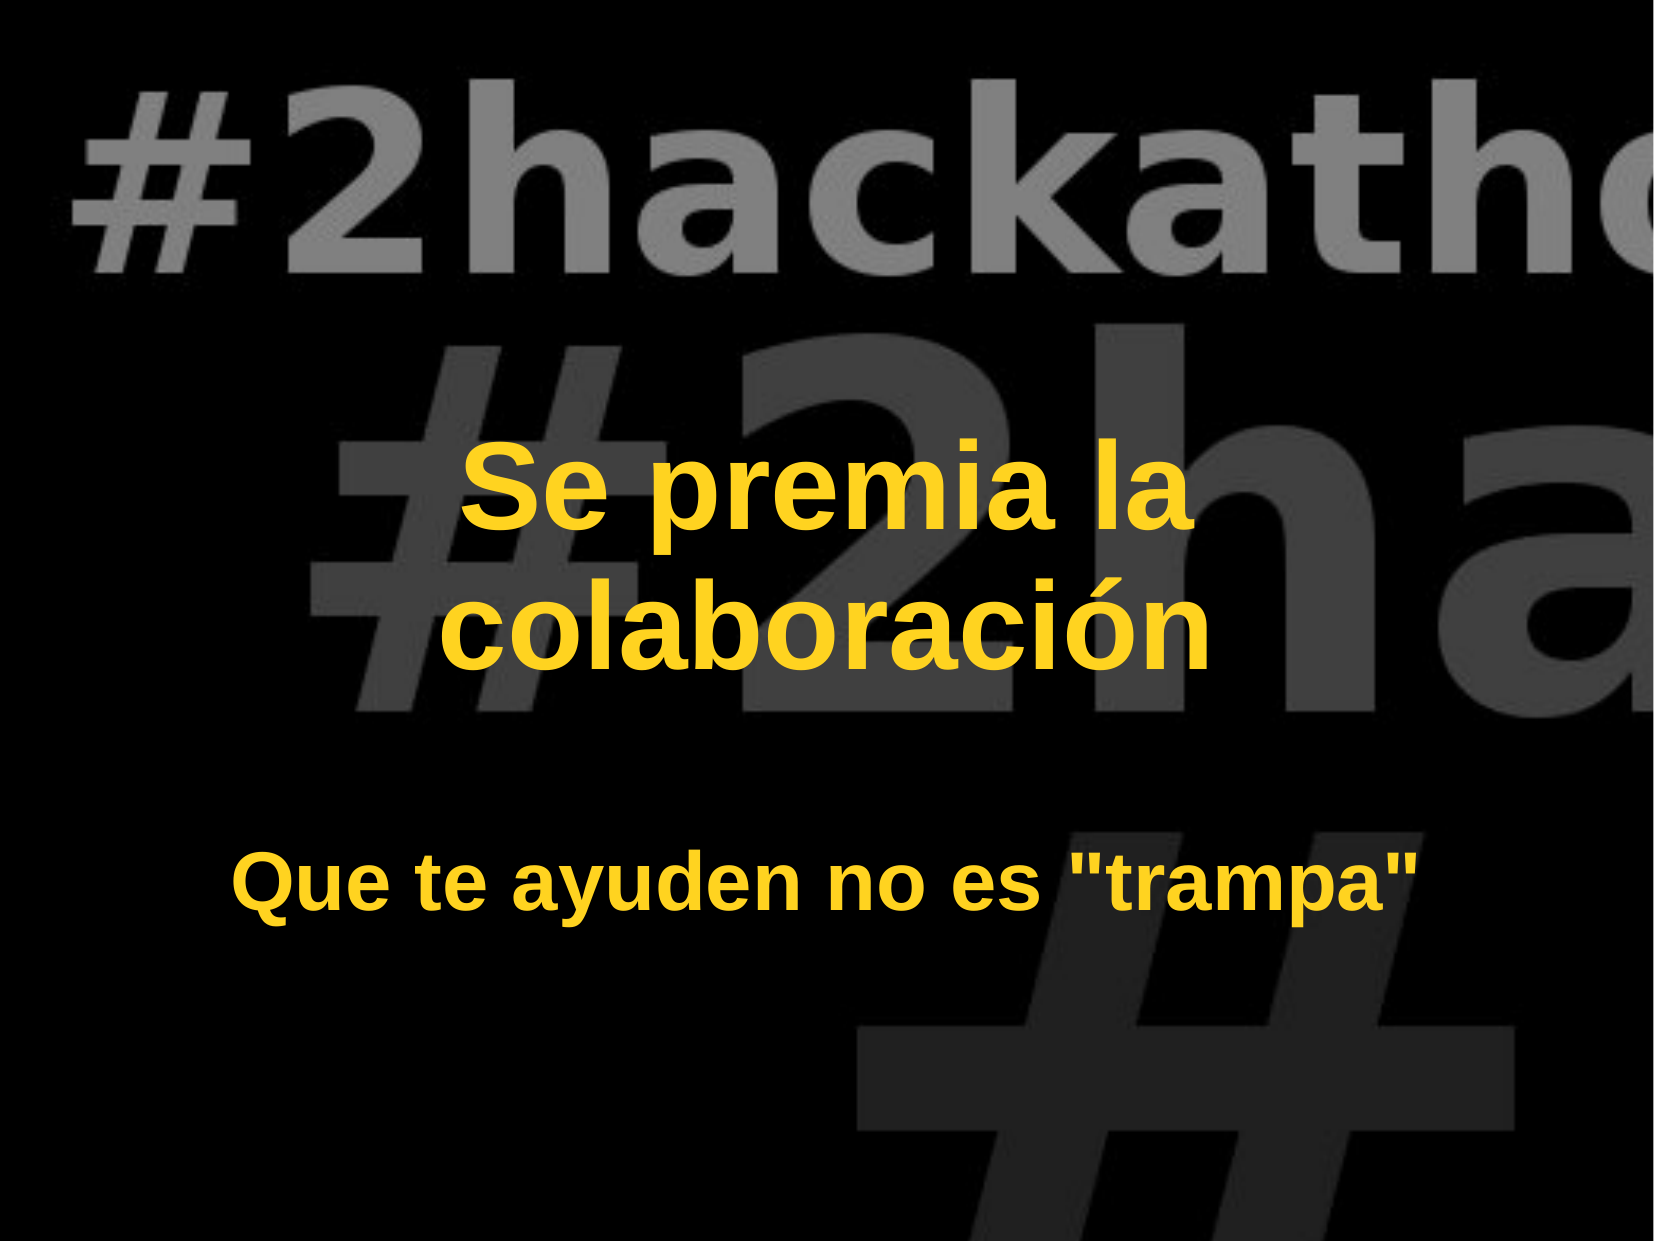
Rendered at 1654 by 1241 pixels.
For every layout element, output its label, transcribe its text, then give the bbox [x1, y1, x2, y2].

picture [0, 0, 1654, 1241]
subtitle Se premia la colaboración Que te ayuden no es "trampa" [82, 0, 1571, 1162]
